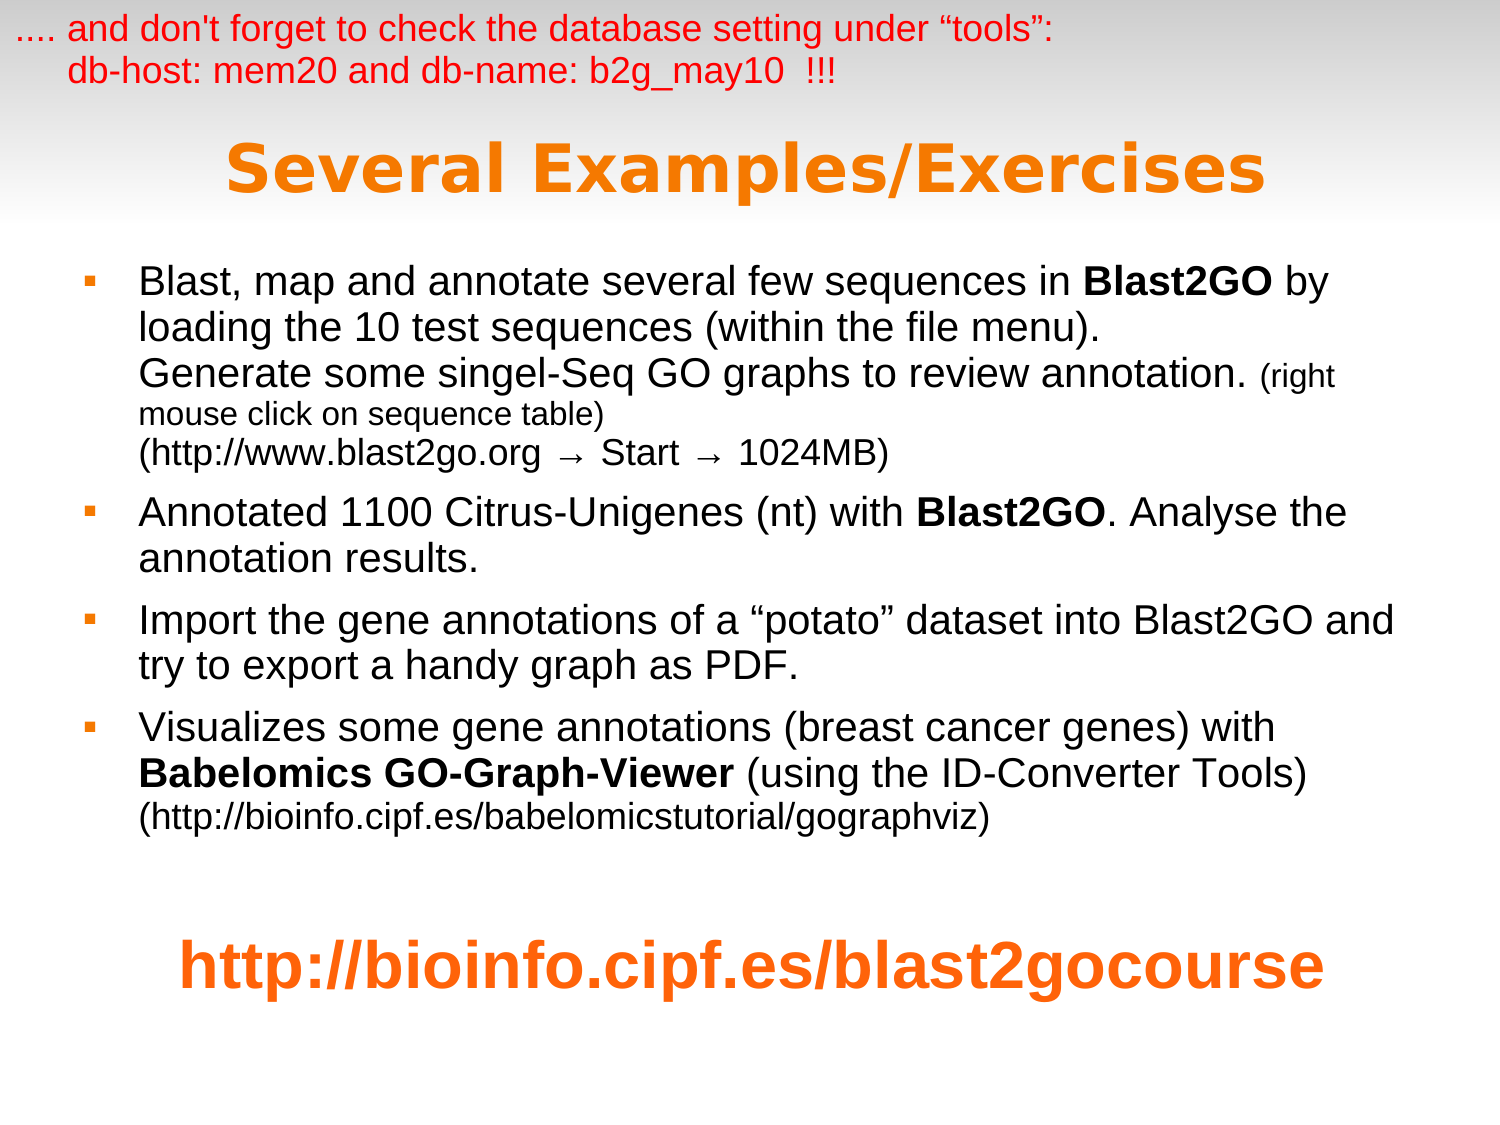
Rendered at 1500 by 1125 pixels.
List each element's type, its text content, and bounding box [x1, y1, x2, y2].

title Several Examples/Exercises [90, 90, 1425, 249]
list Blast, map and annotate several few sequences in Blast2GO by loading the 10 test sequences (within the file menu). Generate some singel-Seq GO graphs to review annotation. (right mouse click on sequence table) (http://www.blast2go.org → Start → 1024MB) Annotated 1100 Citrus-Unigenes (nt) with Blast2GO. Analyse the annotation results. Import the gene annotations of a “potato” dataset into Blast2GO and try to export a handy graph as PDF. Visualizes some gene annotations (breast cancer genes) with Babelomics GO-Graph-Viewer (using the ID-Converter Tools) (http://bioinfo.cipf.es/babelomicstutorial/gographviz) [67, 259, 1417, 1073]
text_box http://bioinfo.cipf.es/blast2gocourse [163, 920, 1344, 1048]
text_box .... and don't forget to check the database setting under “tools”: db-host: mem20 and db-name: b2g_may10 !!! [0, 0, 1081, 99]
